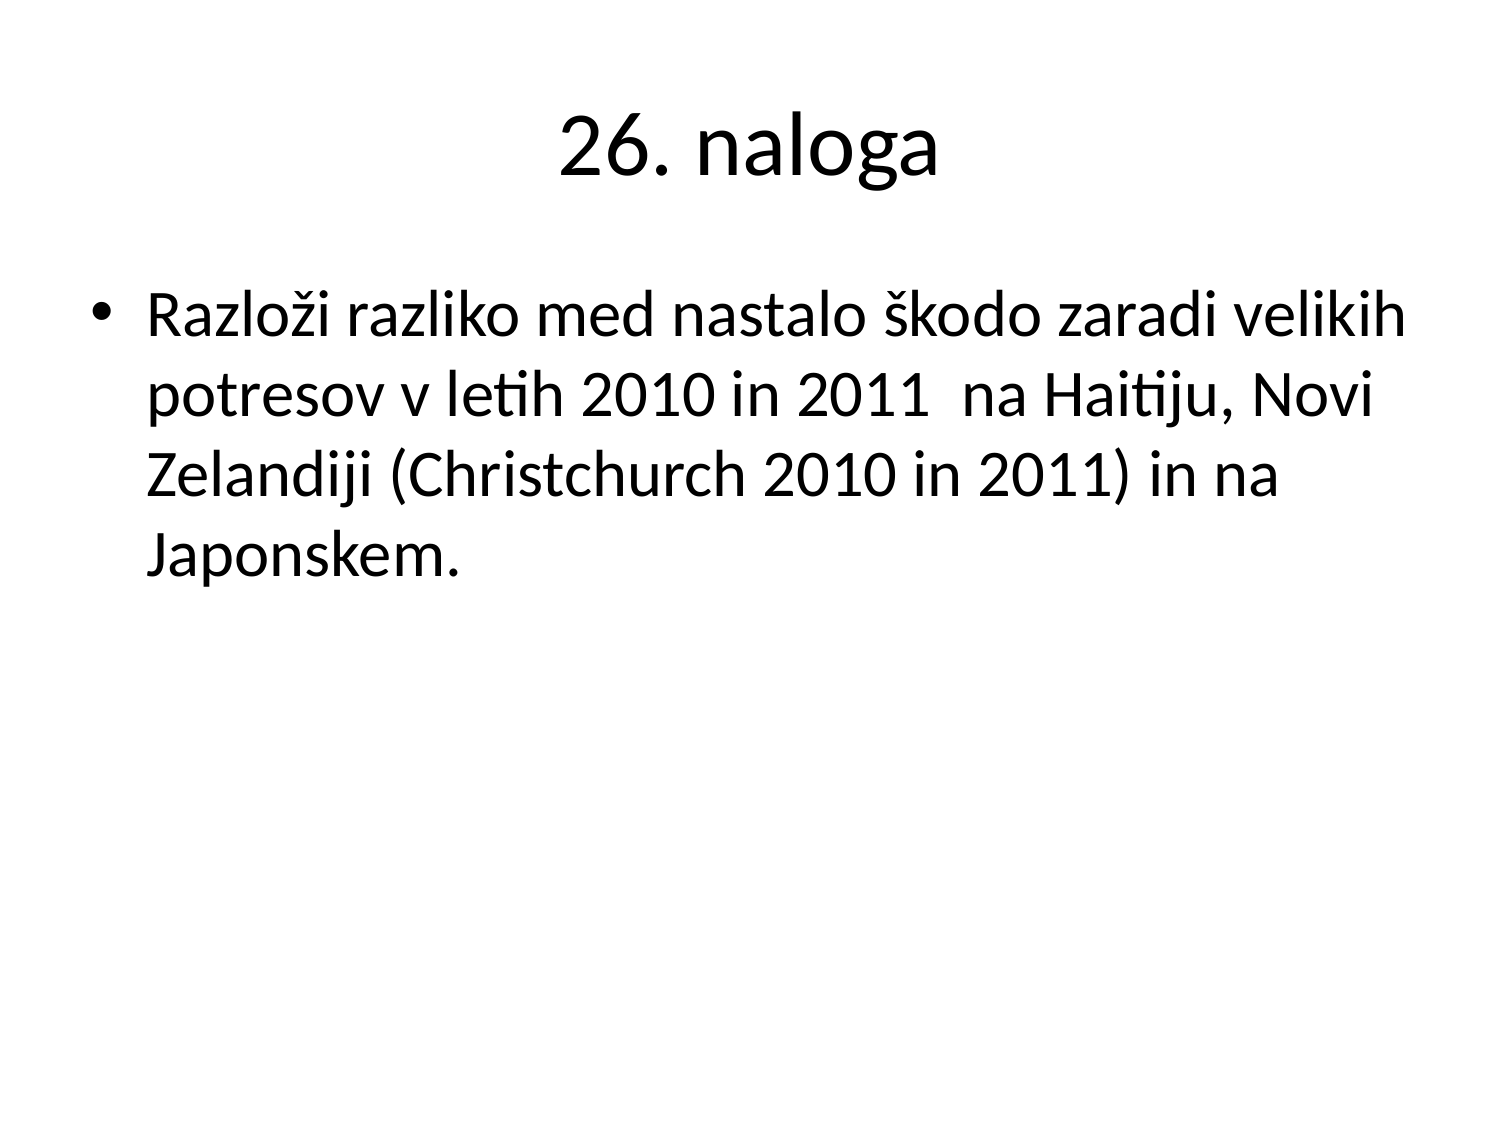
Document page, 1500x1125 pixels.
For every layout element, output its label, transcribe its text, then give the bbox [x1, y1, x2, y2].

title 26. naloga [75, 45, 1425, 233]
list Razloži razliko med nastalo škodo zaradi velikih potresov v letih 2010 in 2011 na Haitiju, Novi Zelandiji (Christchurch 2010 in 2011) in na Japonskem. [75, 262, 1425, 1005]
